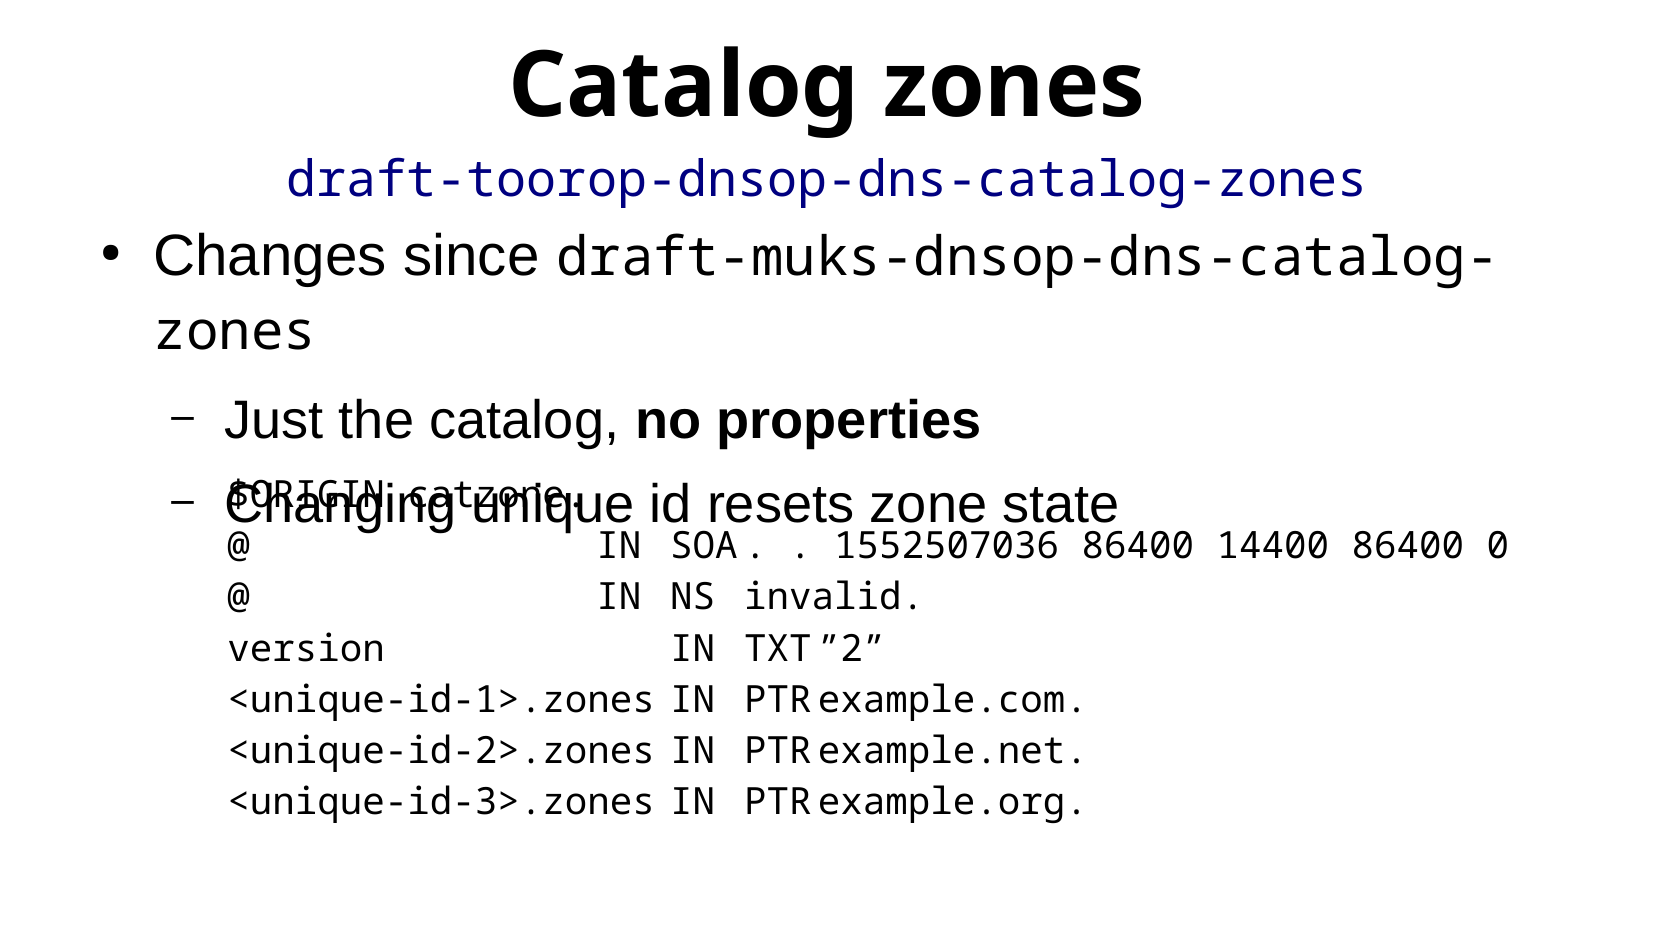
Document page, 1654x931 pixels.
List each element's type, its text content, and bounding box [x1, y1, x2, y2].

title Catalog zones draft-toorop-dnsop-dns-catalog-zones [82, 36, 1571, 193]
text_box $ORIGIN catzone. @ IN SOA . . 1552507036 86400 14400 86400 0 @ IN NS invalid. version IN TXT ”2” <unique-id-1>.zones IN PTR example.com. <unique-id-2>.zones IN PTR example.net. <unique-id-3>.zones IN PTR example.org. [212, 460, 1648, 780]
list Changes since draft-muks-dnsop-dns-catalog-zones Just the catalog, no properties Changing unique id resets zone state [82, 217, 1642, 931]
